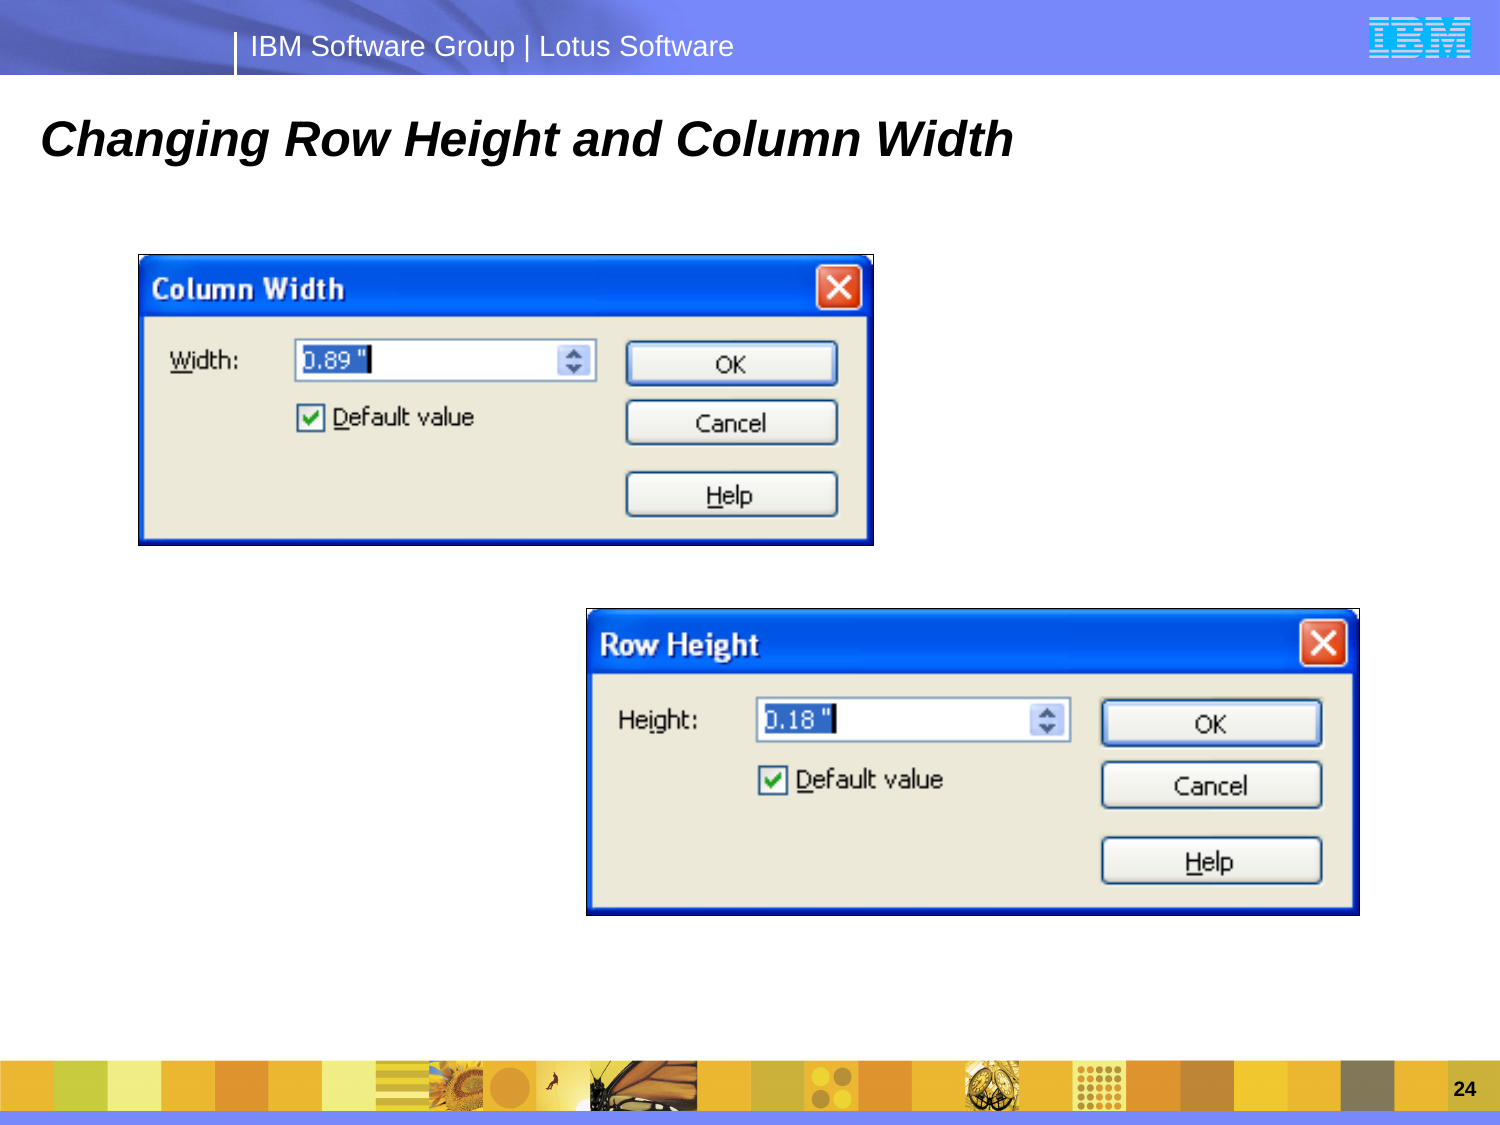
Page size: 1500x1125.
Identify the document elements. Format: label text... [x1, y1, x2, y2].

title Changing Row Height and Column Width [25, 106, 1378, 189]
picture [586, 608, 1360, 916]
picture [138, 254, 874, 546]
picture [0, 1060, 1500, 1111]
picture [0, 0, 1500, 75]
